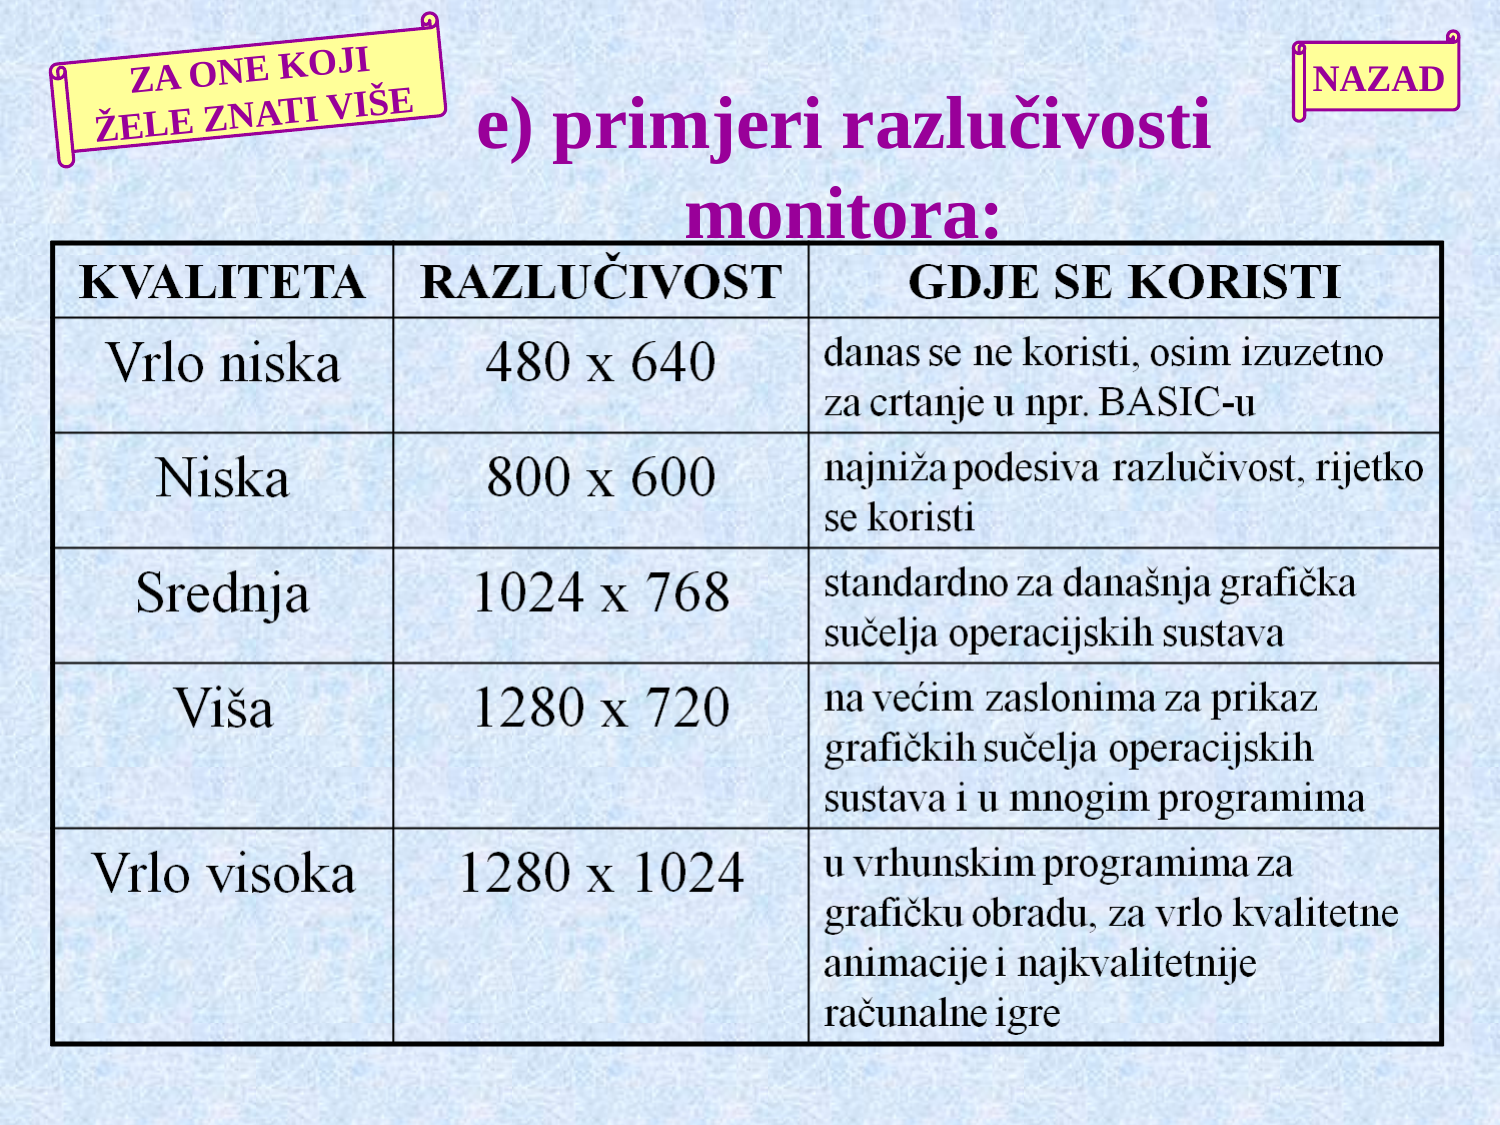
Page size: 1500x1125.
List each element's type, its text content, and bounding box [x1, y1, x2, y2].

text_box ZA ONE KOJI ŽELE ZNATI VIŠE [50, 12, 446, 167]
picture [40, 231, 1460, 1056]
title e) primjeri razlučivosti monitora: [454, 66, 1235, 186]
text_box NAZAD [1293, 31, 1459, 122]
